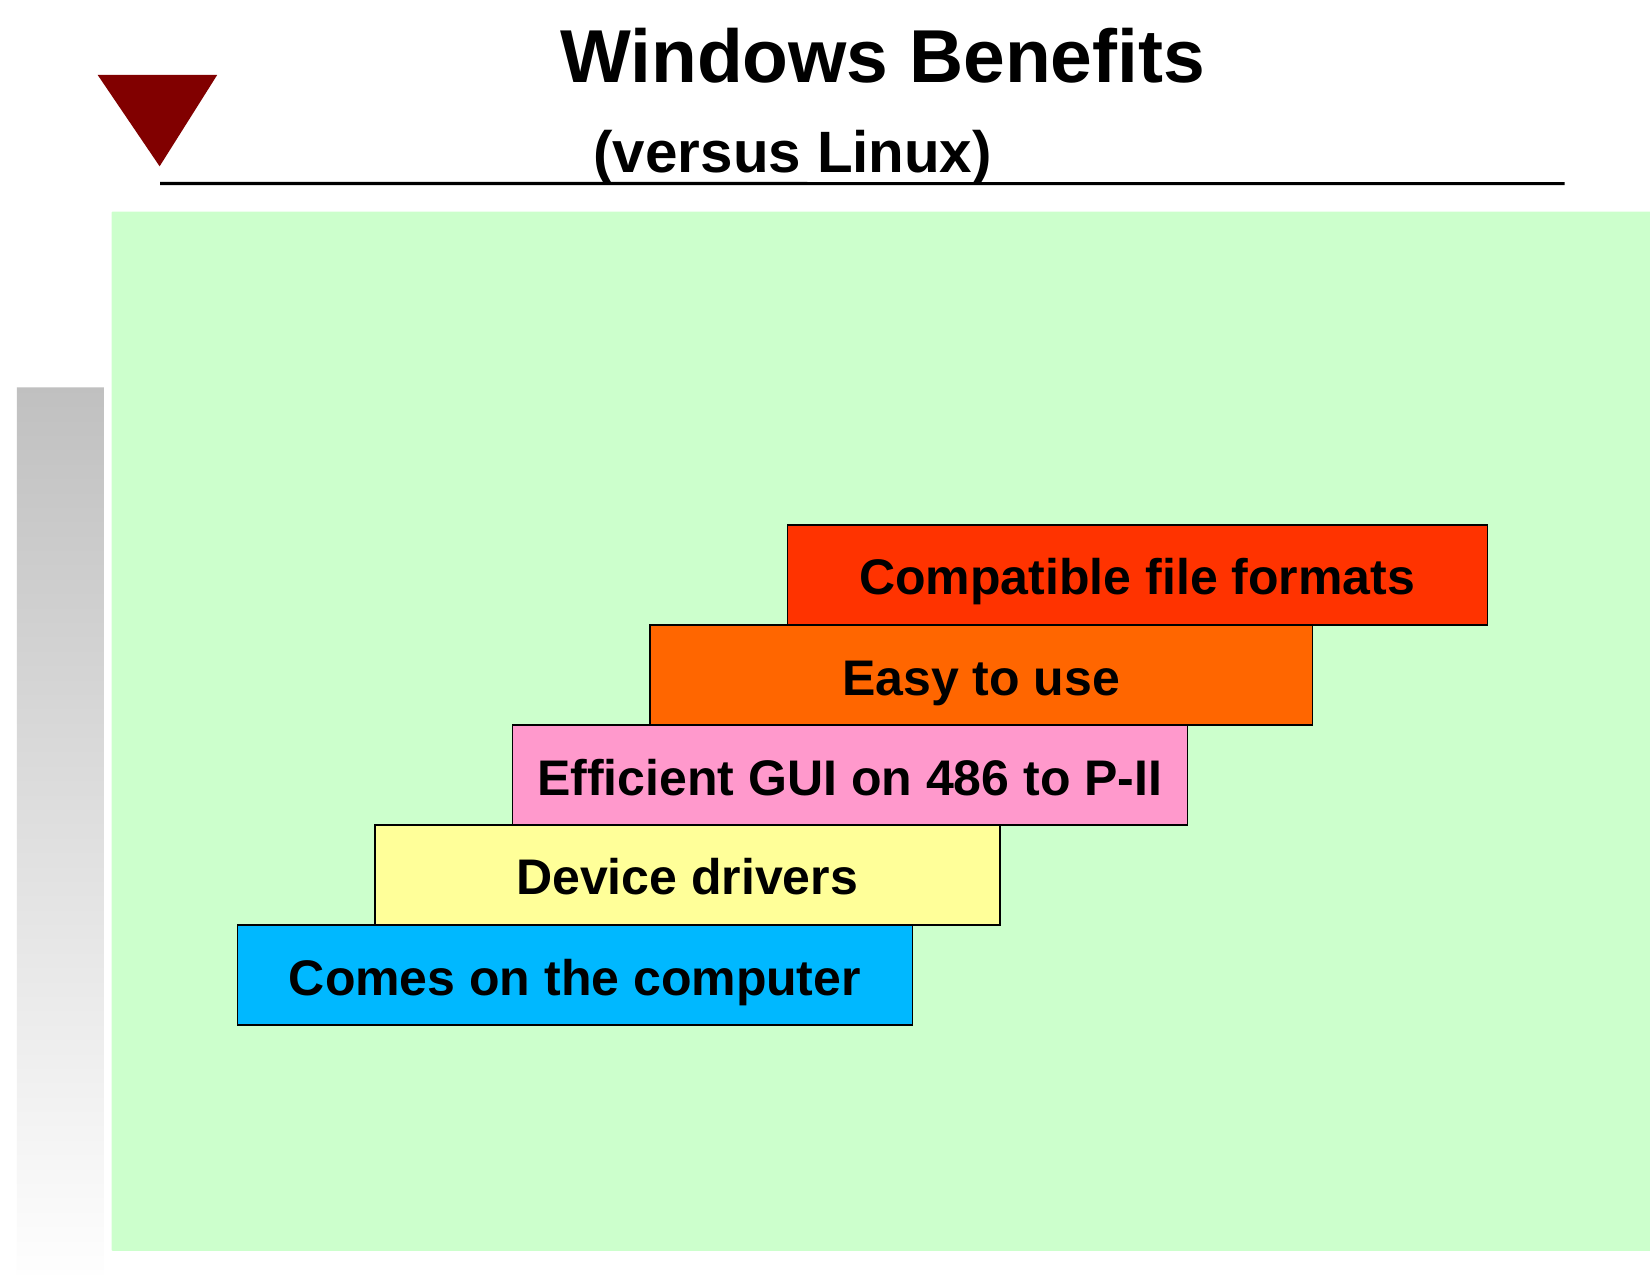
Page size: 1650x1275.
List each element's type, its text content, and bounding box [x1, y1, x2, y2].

text_box Efficient GUI on 486 to P-II [512, 724, 1188, 825]
text_box Windows Benefits (versus Linux) [503, 0, 1221, 196]
text_box Device drivers [374, 824, 1000, 925]
text_box [16, 387, 105, 1275]
text_box [97, 74, 218, 167]
text_box Easy to use [650, 624, 1313, 726]
text_box Comes on the computer [237, 924, 913, 1026]
text_box Compatible file formats [787, 524, 1488, 625]
text_box [112, 212, 1650, 1251]
